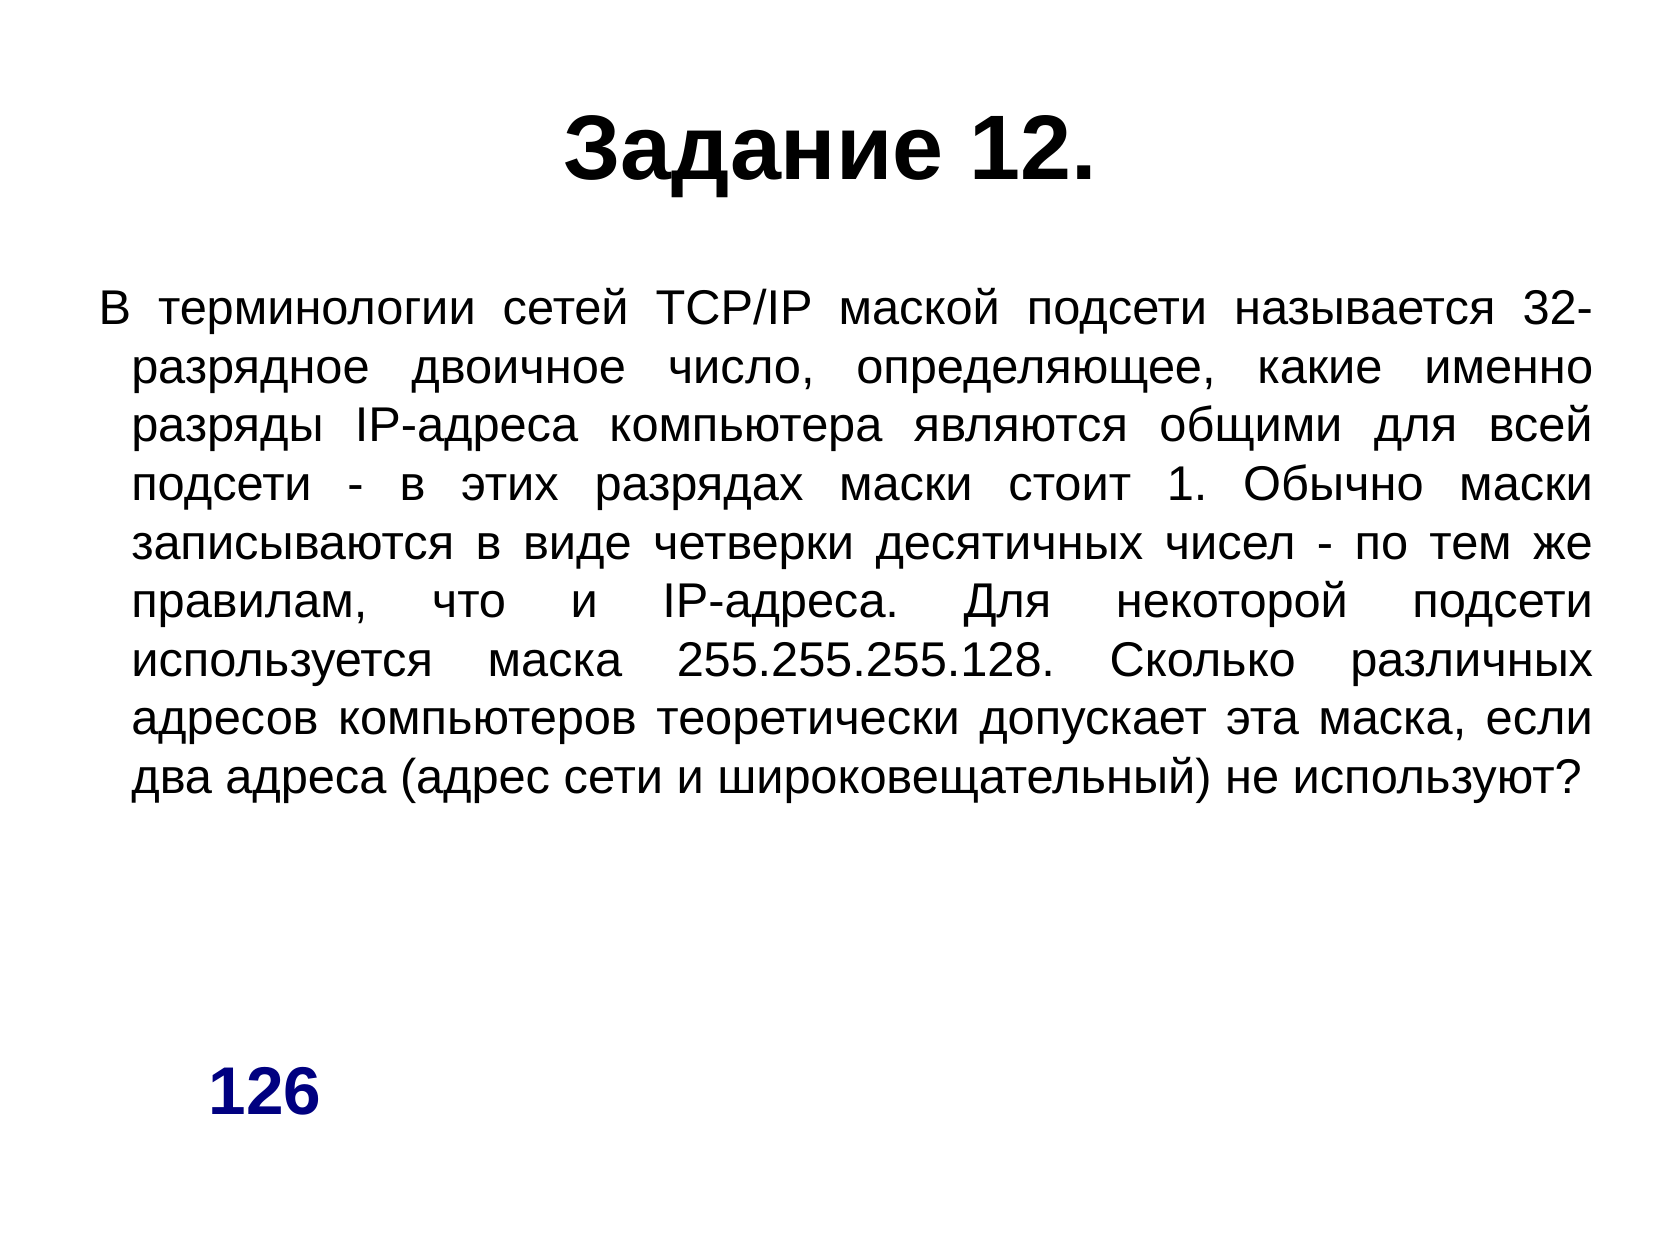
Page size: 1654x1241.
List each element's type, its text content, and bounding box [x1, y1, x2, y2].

list В терминологии сетей TCP/IP маской подсети называется 32-разрядное двоичное число, определяющее, какие именно разряды IP-адреса компьютера являются общими для всей подсети - в этих разрядах маски стоит 1. Обычно маски записываются в виде четверки десятичных чисел - по тем же правилам, что и IP-адреса. Для некоторой подсети используется маска 255.255.255.128. Сколько различных адресов компьютеров теоретически допускает эта маска, если два адреса (адрес сети и широковещательный) не используют? 126 [58, 268, 1609, 1194]
title Задание 12. [82, 68, 1571, 268]
